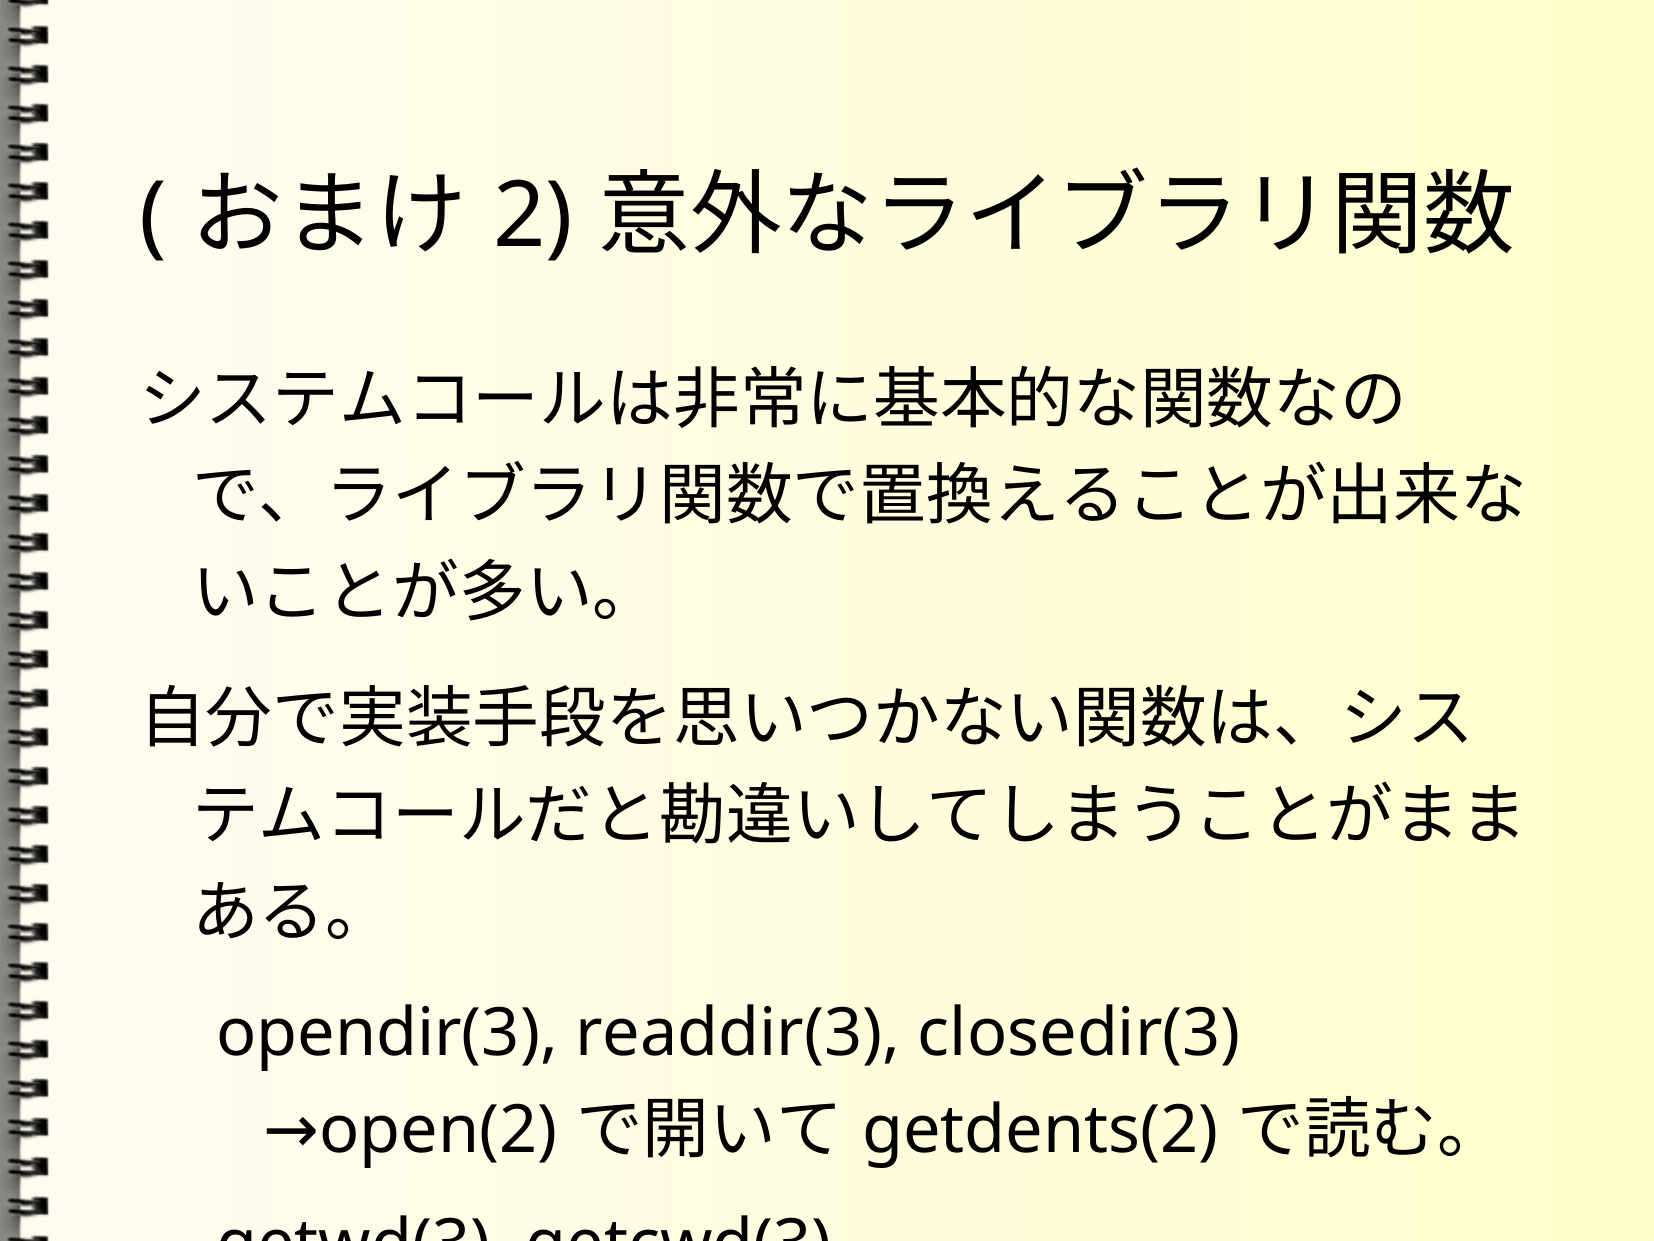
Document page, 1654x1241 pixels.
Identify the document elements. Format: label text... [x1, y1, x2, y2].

title (おまけ2)意外なライブラリ関数 [121, 102, 1534, 311]
list システムコールは非常に基本的な関数なので、ライブラリ関数で置換えることが出来ないことが多い。 自分で実装手段を思いつかない関数は、システムコールだと勘違いしてしまうことがままある。 opendir(3), readdir(3), closedir(3) →open(2)で開いてgetdents(2)で読む。 getwd(3), getcwd(3) →「..」のreaddir(3)結果からiノードを探す。 [121, 344, 1534, 1127]
picture [0, 0, 221, 1241]
picture [828, 0, 1654, 1241]
